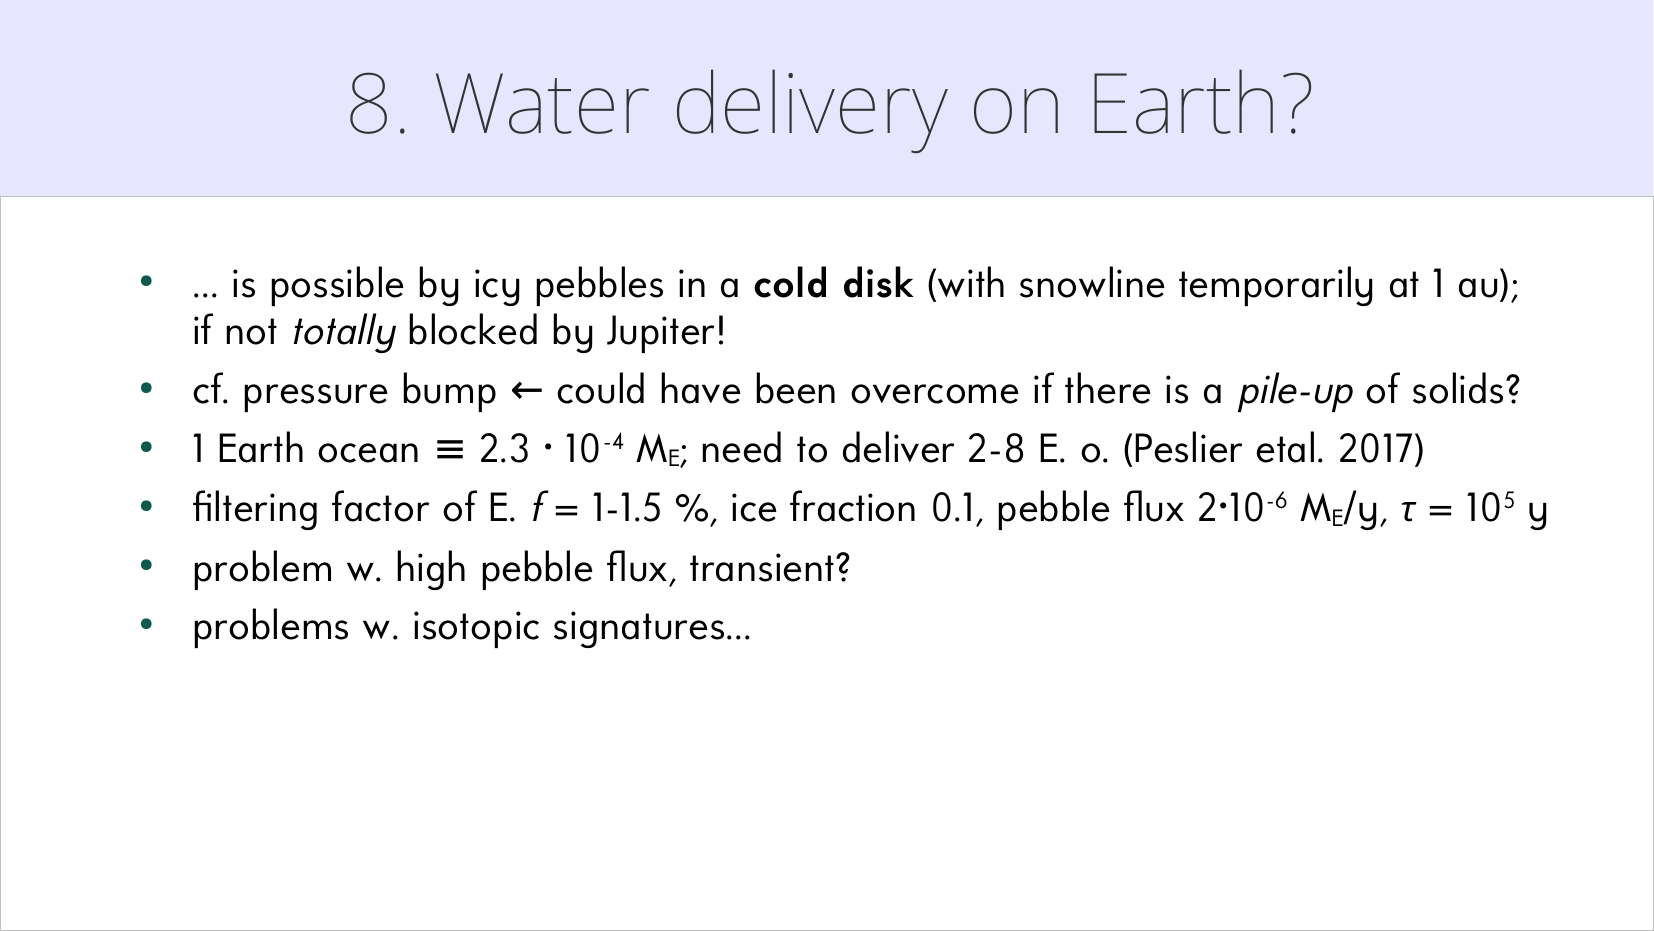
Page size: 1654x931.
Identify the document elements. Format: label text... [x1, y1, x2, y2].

list ... is possible by icy pebbles in a cold disk (with snowline temporarily at 1 au); if not totally blocked by Jupiter! cf. pressure bump ← could have been overcome if there is a pile-up of solids? 1 Earth ocean ≡ 2.3 ∙ 10-4 ME; need to deliver 2-8 E. o. (Peslier etal. 2017) filtering factor of E. f = 1-1.5 %, ice fraction 0.1, pebble flux 2∙10-6 ME/y, τ = 105 y problem w. high pebble flux, transient? problems w. isotopic signatures... [121, 258, 1576, 798]
title 8. Water delivery on Earth? [124, 23, 1537, 179]
